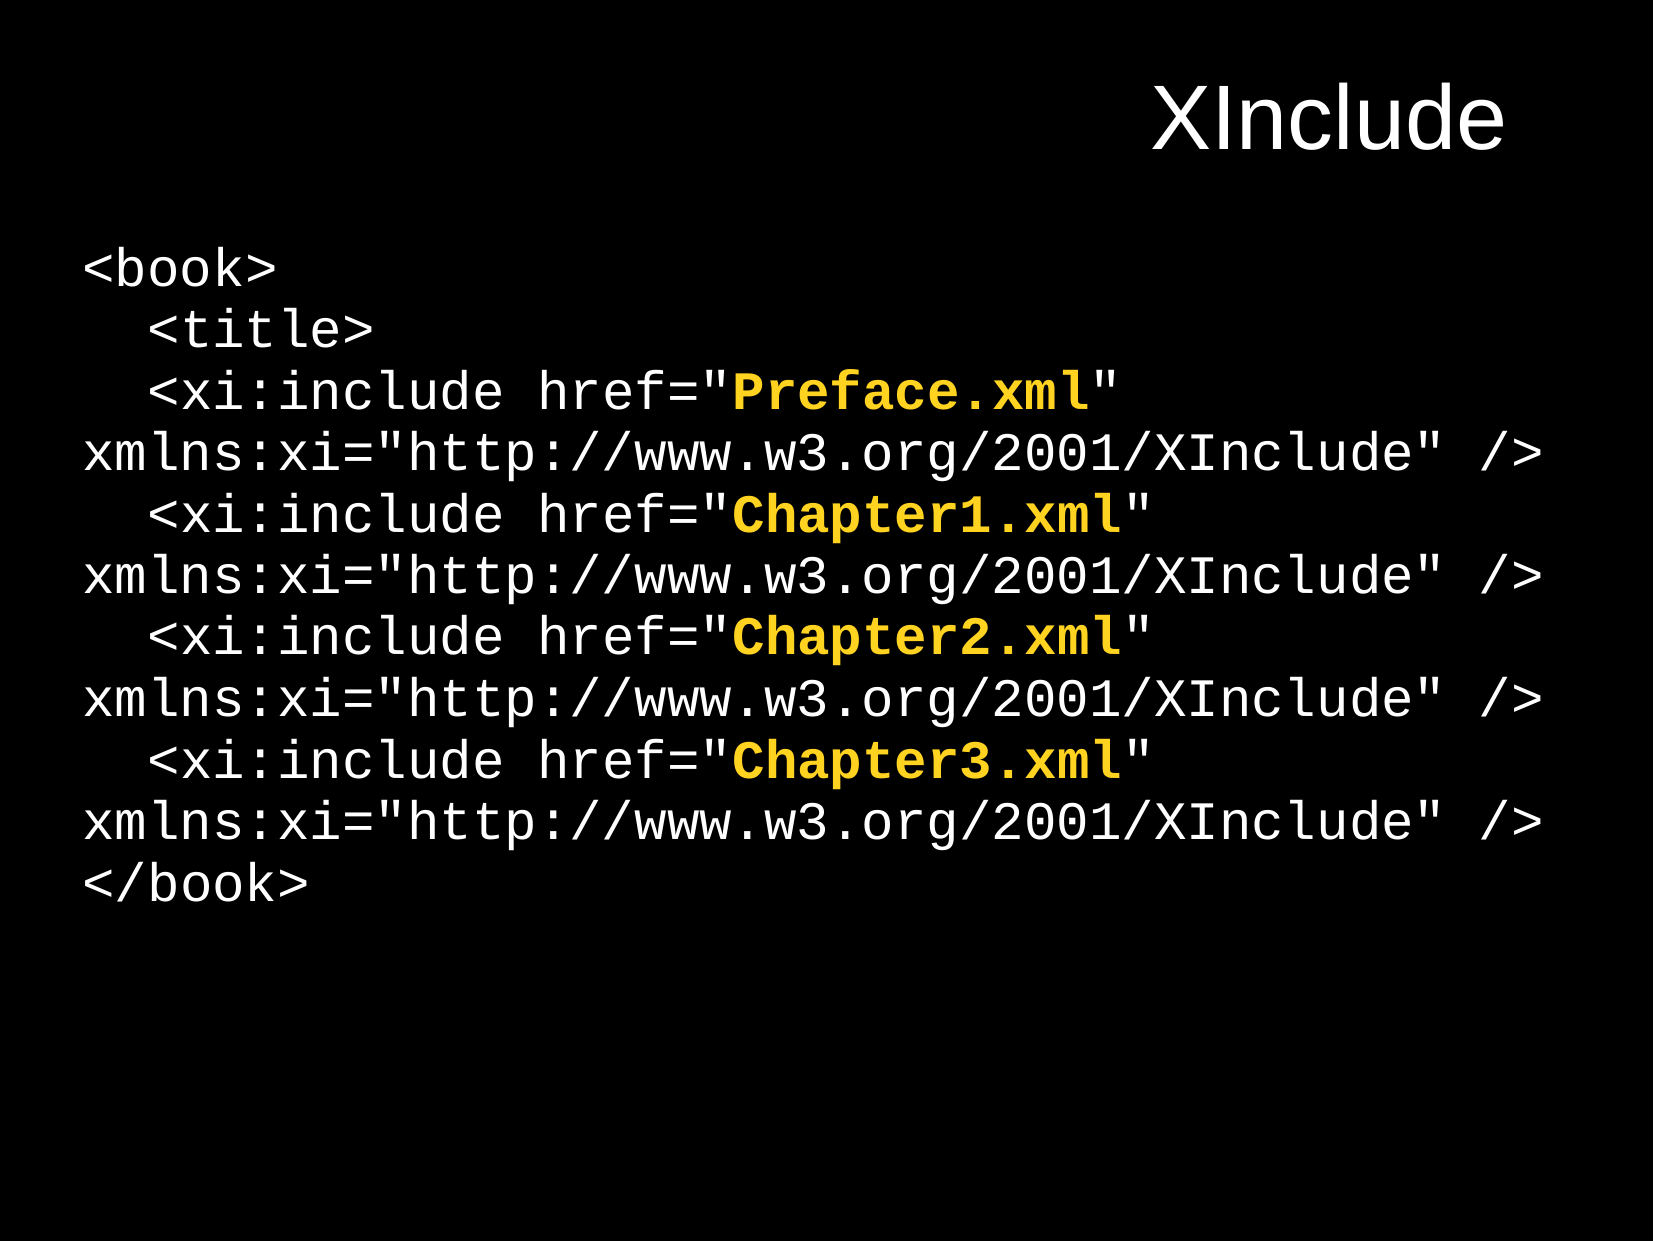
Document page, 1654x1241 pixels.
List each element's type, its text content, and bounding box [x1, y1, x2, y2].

title XInclude [1087, 14, 1571, 222]
subtitle <book> <title> <xi:include href="Preface.xml" xmlns:xi="http://www.w3.org/2001/XInclude" /> <xi:include href="Chapter1.xml" xmlns:xi="http://www.w3.org/2001/XInclude" /> <xi:include href="Chapter2.xml" xmlns:xi="http://www.w3.org/2001/XInclude" /> <xi:include href="Chapter3.xml" xmlns:xi="http://www.w3.org/2001/XInclude" /> </book> [82, 49, 1571, 1109]
